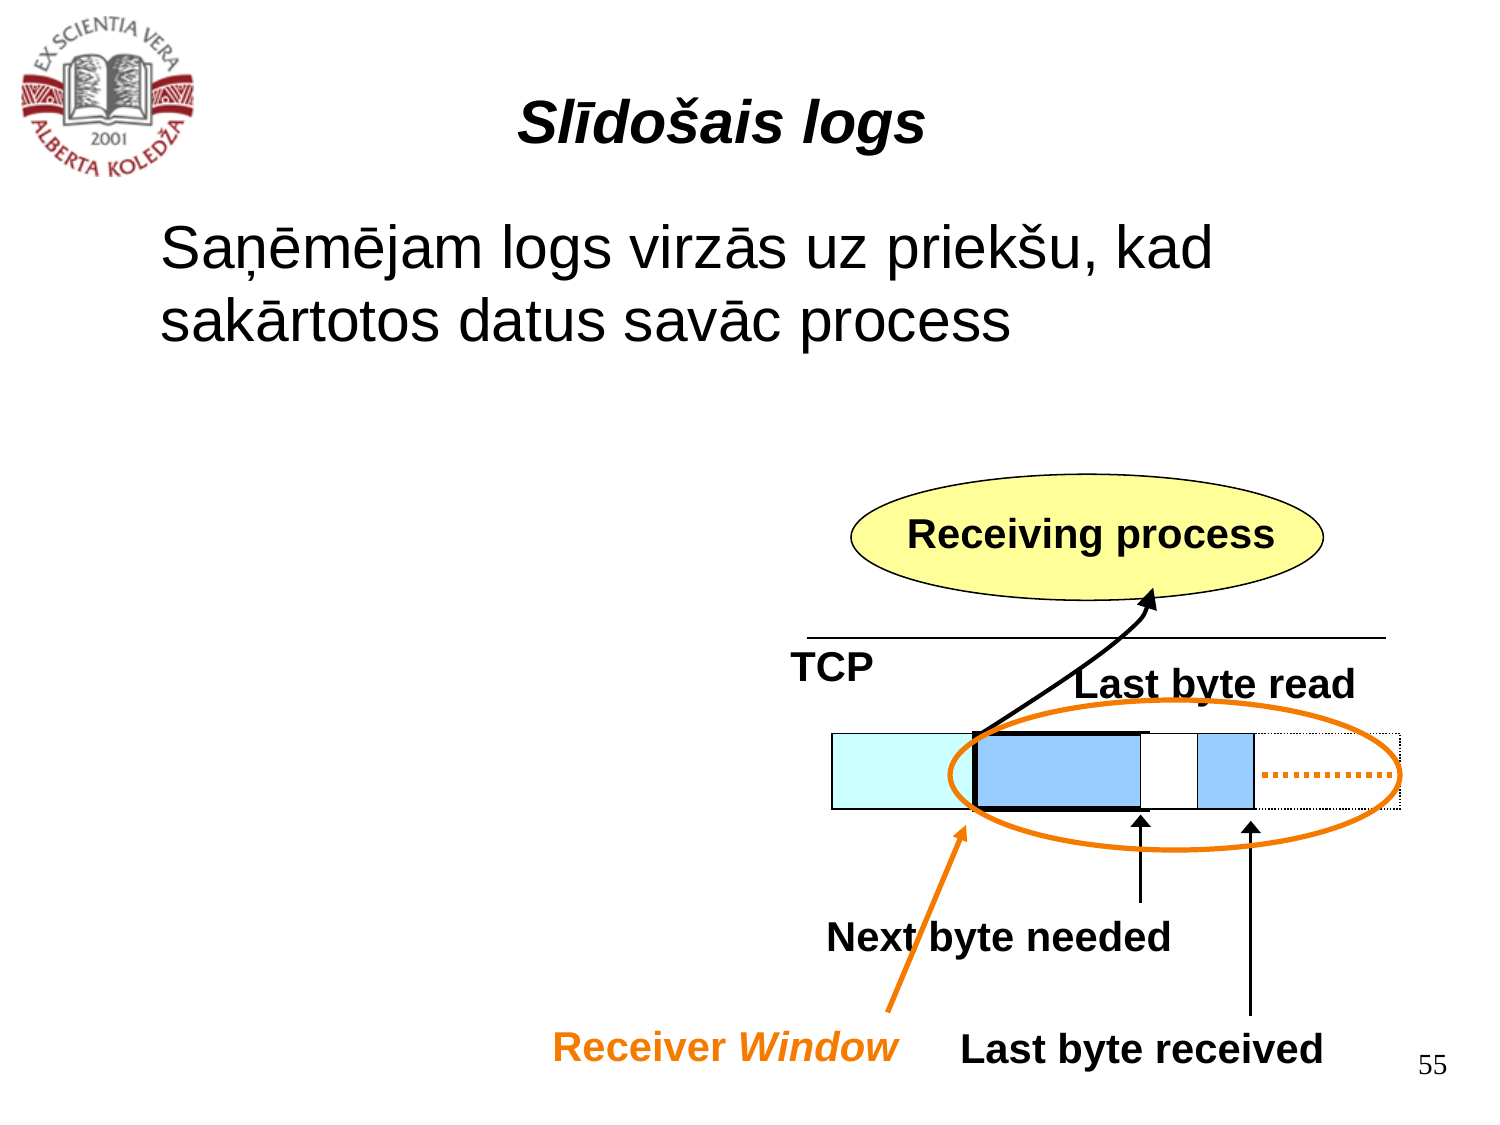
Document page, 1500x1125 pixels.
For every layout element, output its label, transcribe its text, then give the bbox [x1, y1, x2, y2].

text_box Next byte needed [811, 902, 930, 969]
title Slīdošais logs [50, 62, 1374, 175]
text_box Last byte read [1058, 703, 1294, 715]
text_box [850, 501, 1324, 601]
text_box [831, 733, 976, 810]
list Saņēmējam logs virzās uz priekšu, kad sakārtotos datus savāc process [74, 200, 1463, 456]
text_box TCP [775, 631, 889, 698]
text_box Receiver Window [537, 1012, 913, 1078]
text_box <skaitlis> [1312, 1037, 1463, 1101]
picture [21, 16, 194, 177]
text_box [953, 733, 1255, 810]
text_box [899, 474, 1275, 499]
text_box Receiving process [892, 499, 1291, 565]
text_box Last byte read [1058, 648, 1372, 715]
text_box Next byte needed [909, 902, 1188, 969]
text_box Last byte received [945, 1014, 1340, 1080]
